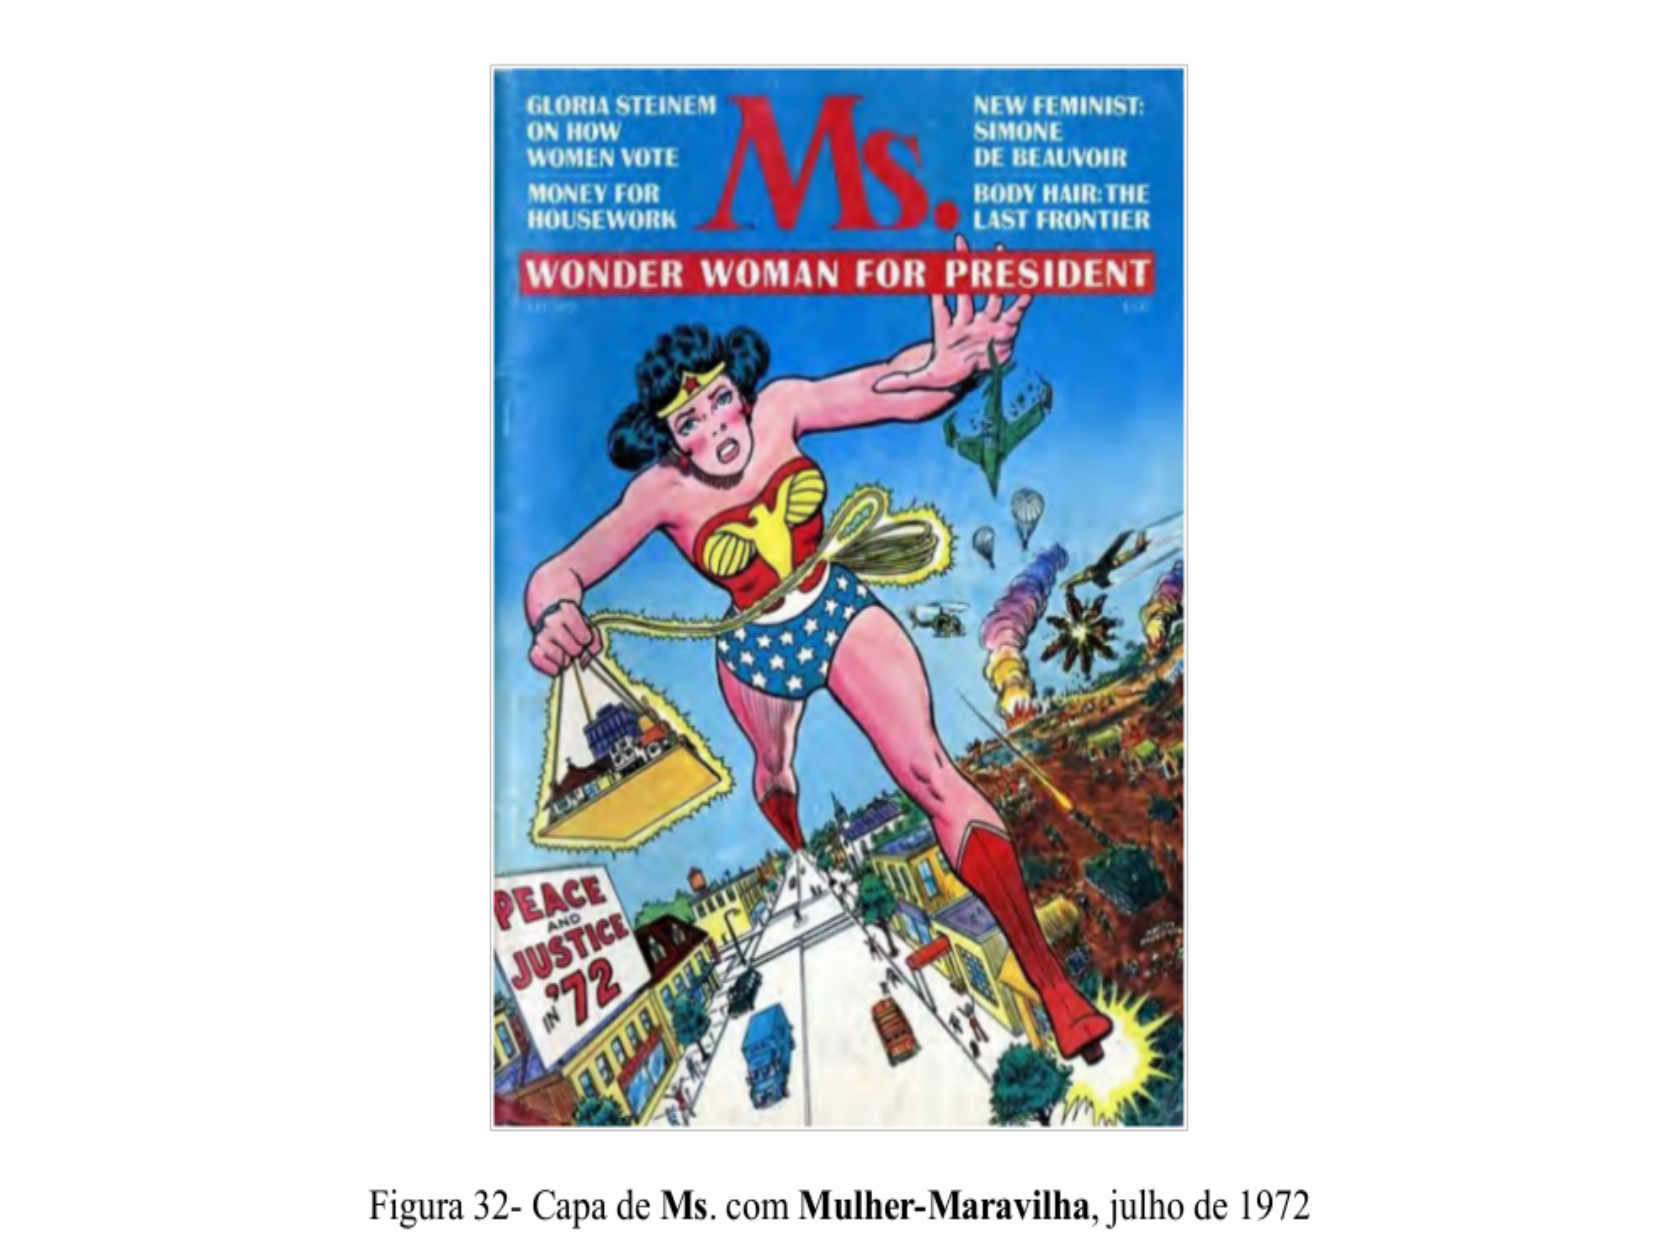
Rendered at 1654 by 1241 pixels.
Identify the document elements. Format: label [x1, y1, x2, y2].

picture [342, 49, 1335, 1241]
